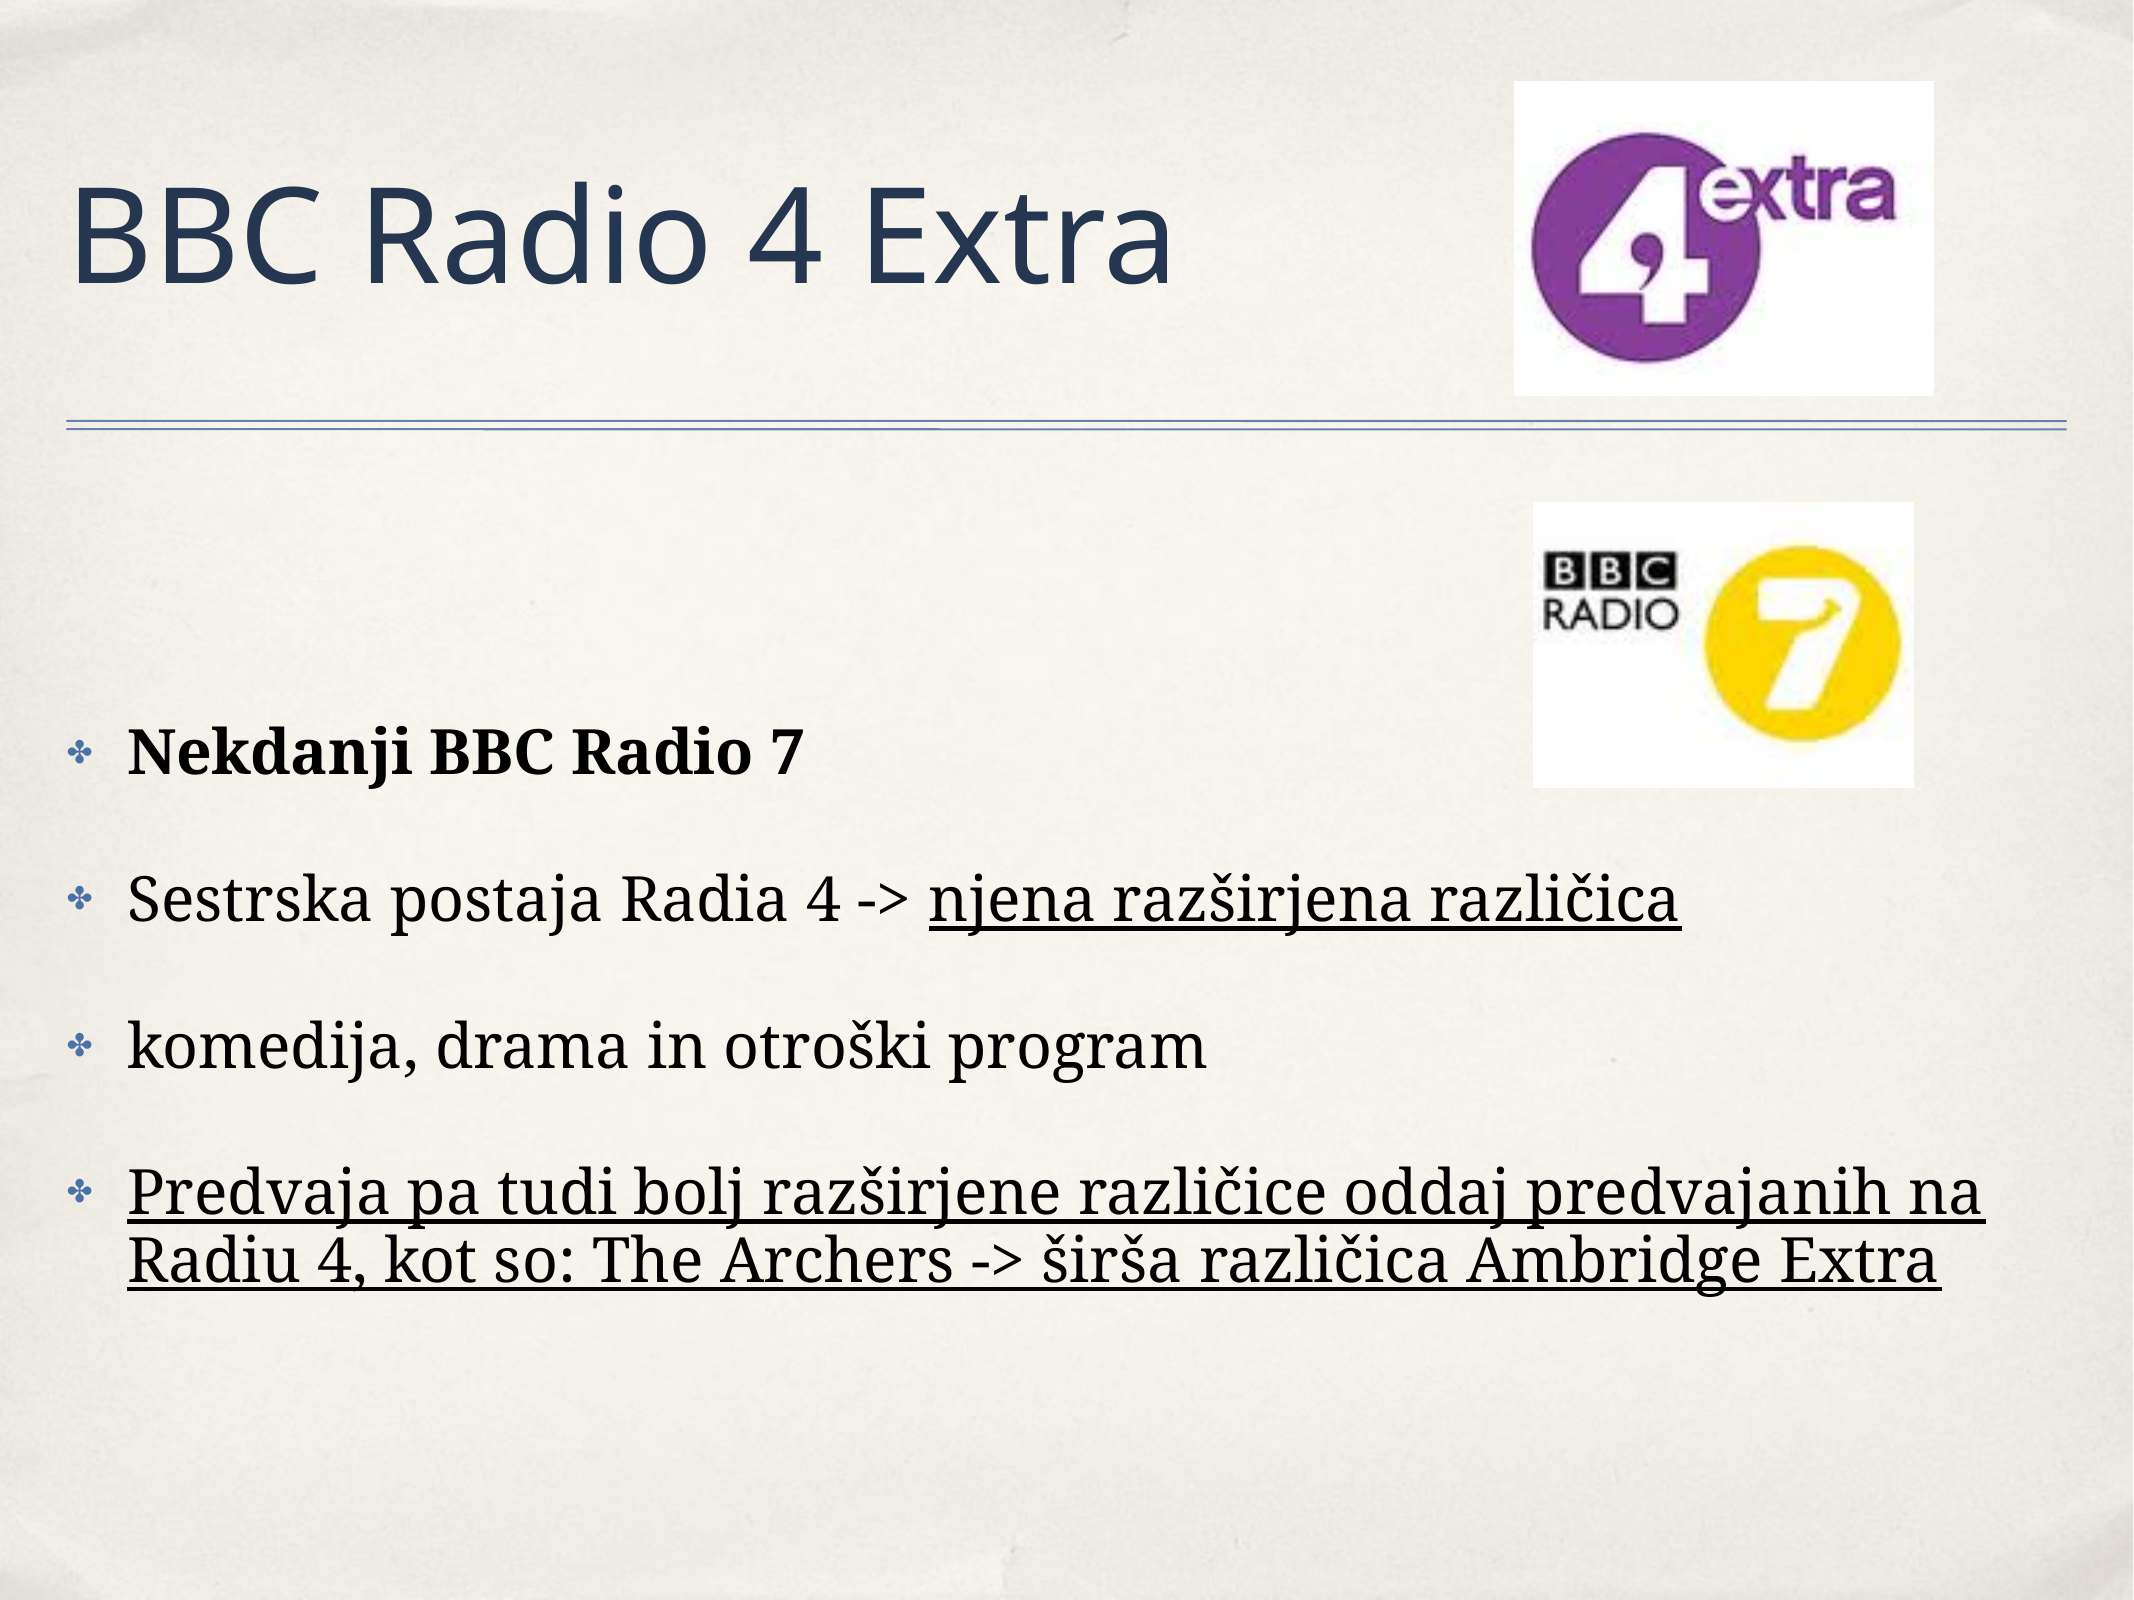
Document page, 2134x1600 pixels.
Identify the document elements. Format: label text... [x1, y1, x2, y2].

title BBC Radio 4 Extra [58, 32, 2075, 448]
picture [0, 0, 2134, 1600]
list Nekdanji BBC Radio 7 Sestrska postaja Radia 4 -> njena razširjena različica komedija, drama in otroški program Predvaja pa tudi bolj razširjene različice oddaj predvajanih na Radiu 4, kot so: The Archers -> širša različica Ambridge Extra [58, 448, 2075, 1568]
